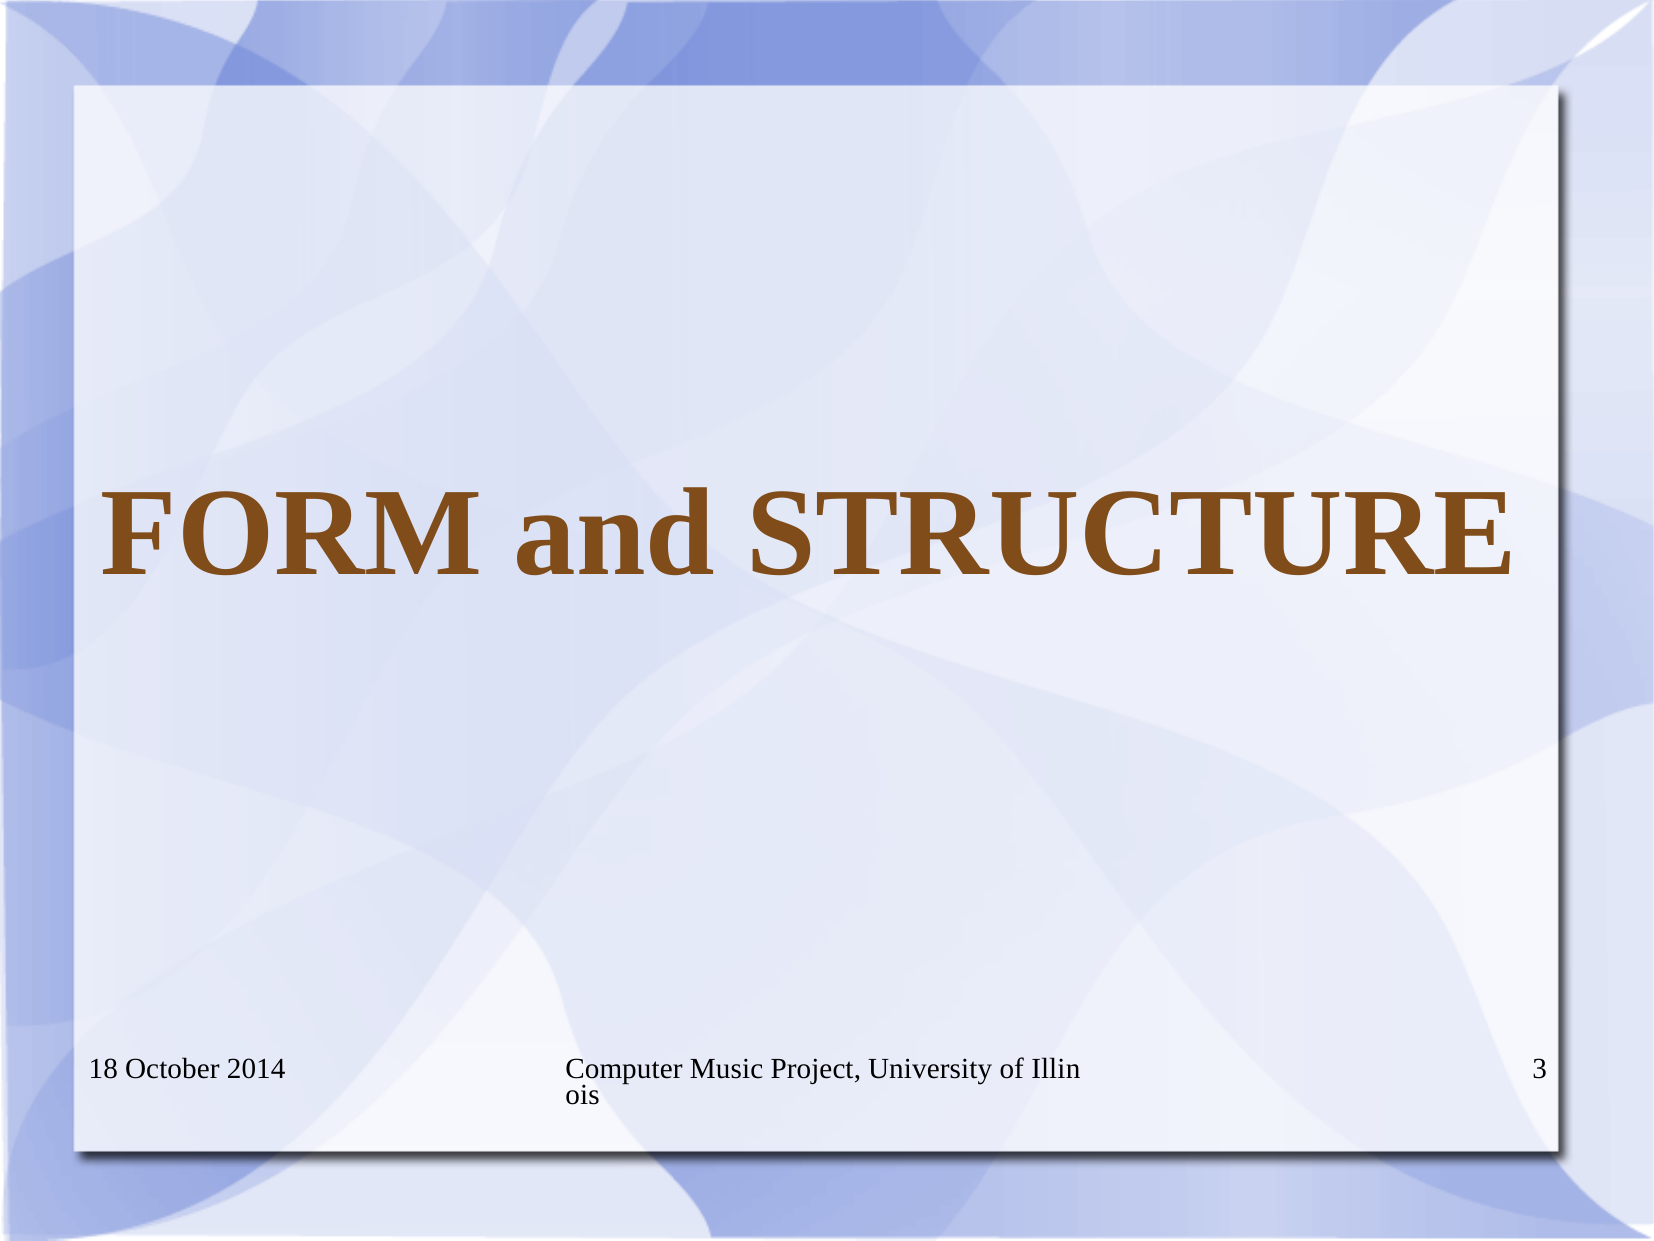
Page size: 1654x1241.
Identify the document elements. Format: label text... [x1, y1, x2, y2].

picture [0, 0, 1654, 1241]
subtitle FORM and STRUCTURE [82, 90, 1536, 975]
